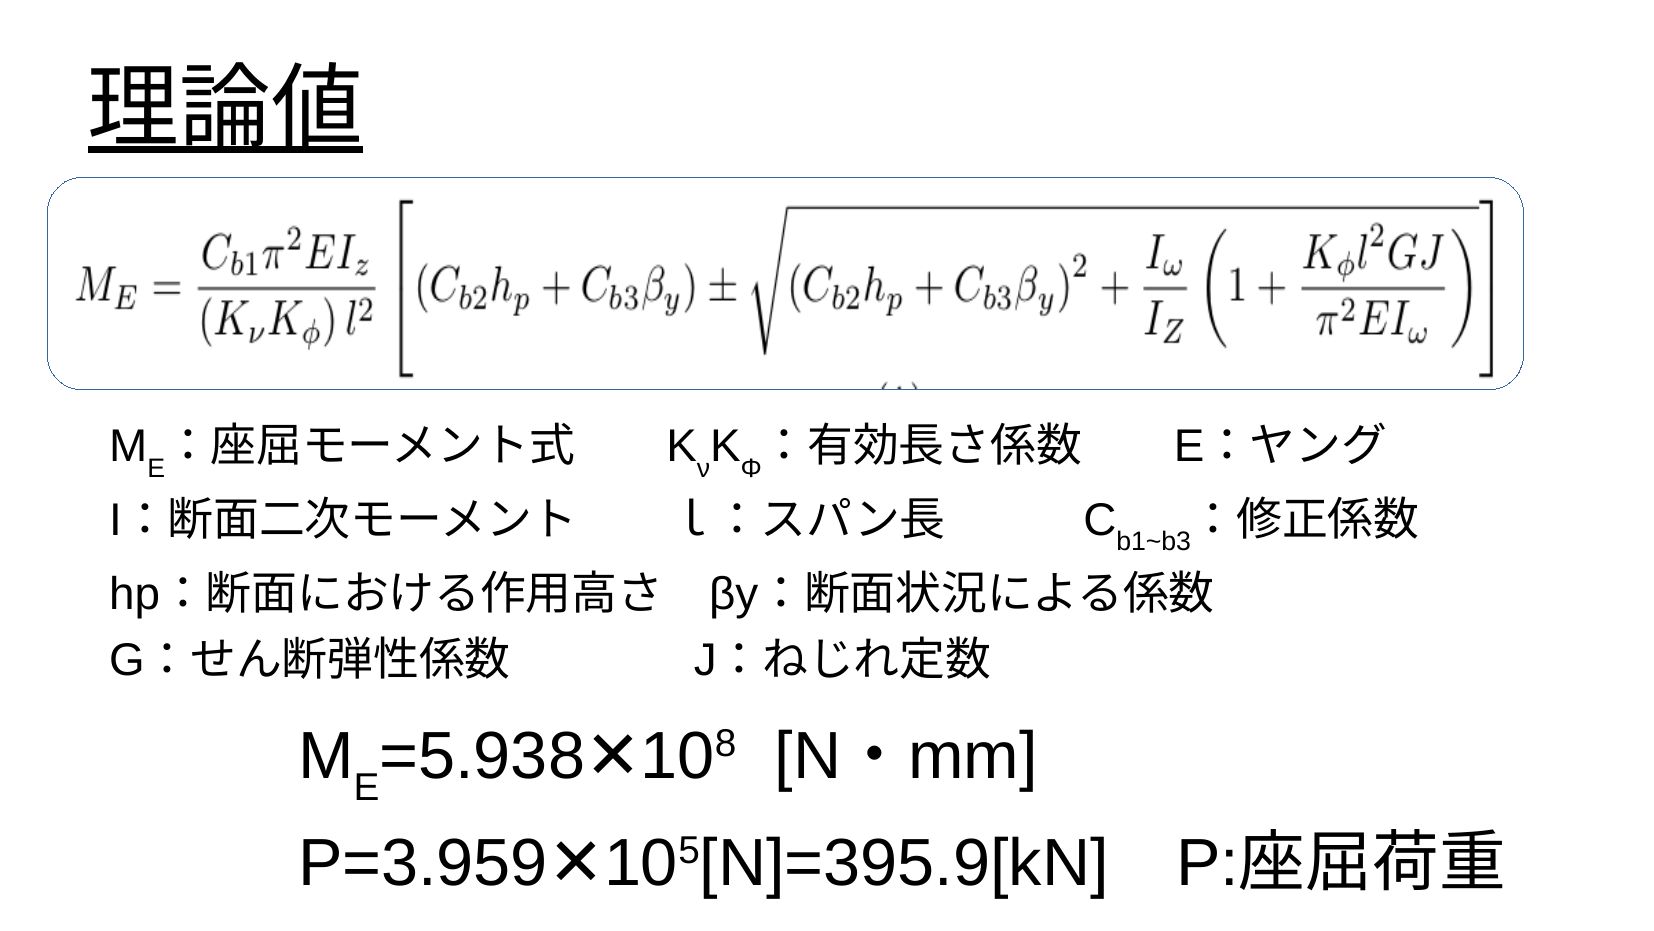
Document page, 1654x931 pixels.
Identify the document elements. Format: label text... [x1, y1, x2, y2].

title 理論値 [87, 21, 1577, 177]
text_box ME=5.938✕108 [N・mm] P=3.959✕105[N]=395.9[kN] P:座屈荷重 [283, 693, 1548, 931]
text_box ME：座屈モーメント式 KνKΦ：有効長さ係数 E：ヤング I：断面二次モーメント ｌ：スパン長 Cb1~b3：修正係数 hp：断面における作用高さ βy：断面状況による係数 G：せん断弾性係数 J：ねじれ定数 [94, 401, 1465, 697]
picture [47, 177, 1577, 389]
